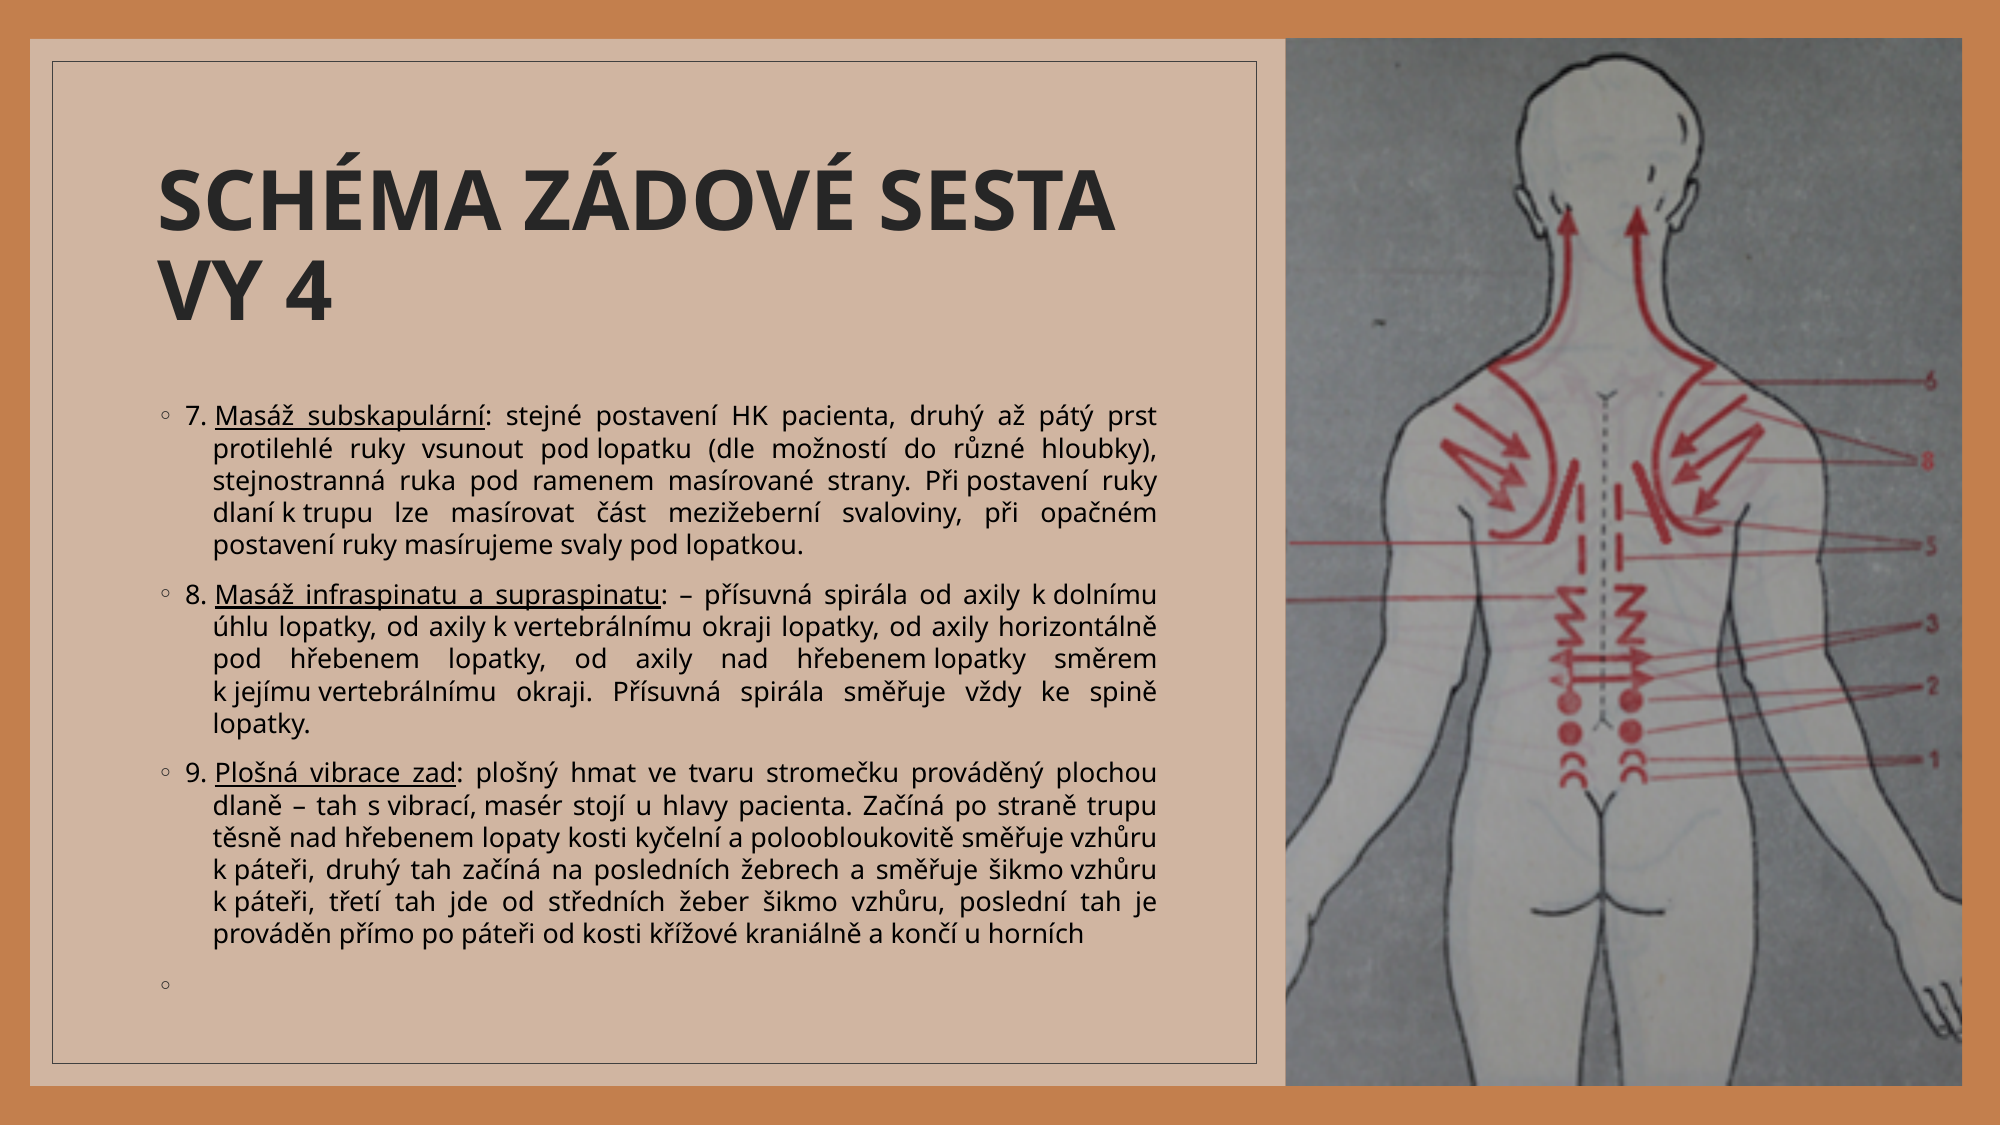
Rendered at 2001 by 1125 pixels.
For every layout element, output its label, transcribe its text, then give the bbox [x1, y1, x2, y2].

title SCHÉMA ZÁDOVÉ SESTAVY 4 [142, 105, 1174, 391]
text_box [0, 0, 2000, 1125]
picture [1285, 38, 1963, 1086]
list 7. Masáž subskapulární: stejné postavení HK pacienta, druhý až pátý prst protilehlé ruky vsunout pod lopatku (dle možností do různé hloubky), stejnostranná ruka pod ramenem masírované strany. Při postavení ruky dlaní k trupu lze masírovat část mezižeberní svaloviny, při opačném postavení ruky masírujeme svaly pod lopatkou. 8. Masáž infraspinatu a supraspinatu: – přísuvná spirála od axily k dolnímu úhlu lopatky, od axily k vertebrálnímu okraji lopatky, od axily horizontálně pod hřebenem lopatky, od axily nad hřebenem lopatky směrem k jejímu vertebrálnímu okraji. Přísuvná spirála směřuje vždy ke spině lopatky. 9. Plošná vibrace zad: plošný hmat ve tvaru stromečku prováděný plochou dlaně – tah s vibrací, masér stojí u hlavy pacienta. Začíná po straně trupu těsně nad hřebenem lopaty kosti kyčelní a poloobloukovitě směřuje vzhůru k páteři, druhý tah začíná na posledních žebrech a směřuje šikmo vzhůru k páteři, třetí tah jde od středních žeber šikmo vzhůru, poslední tah je prováděn přímo po páteři od kosti křížové kraniálně a končí u horních [142, 391, 1174, 991]
